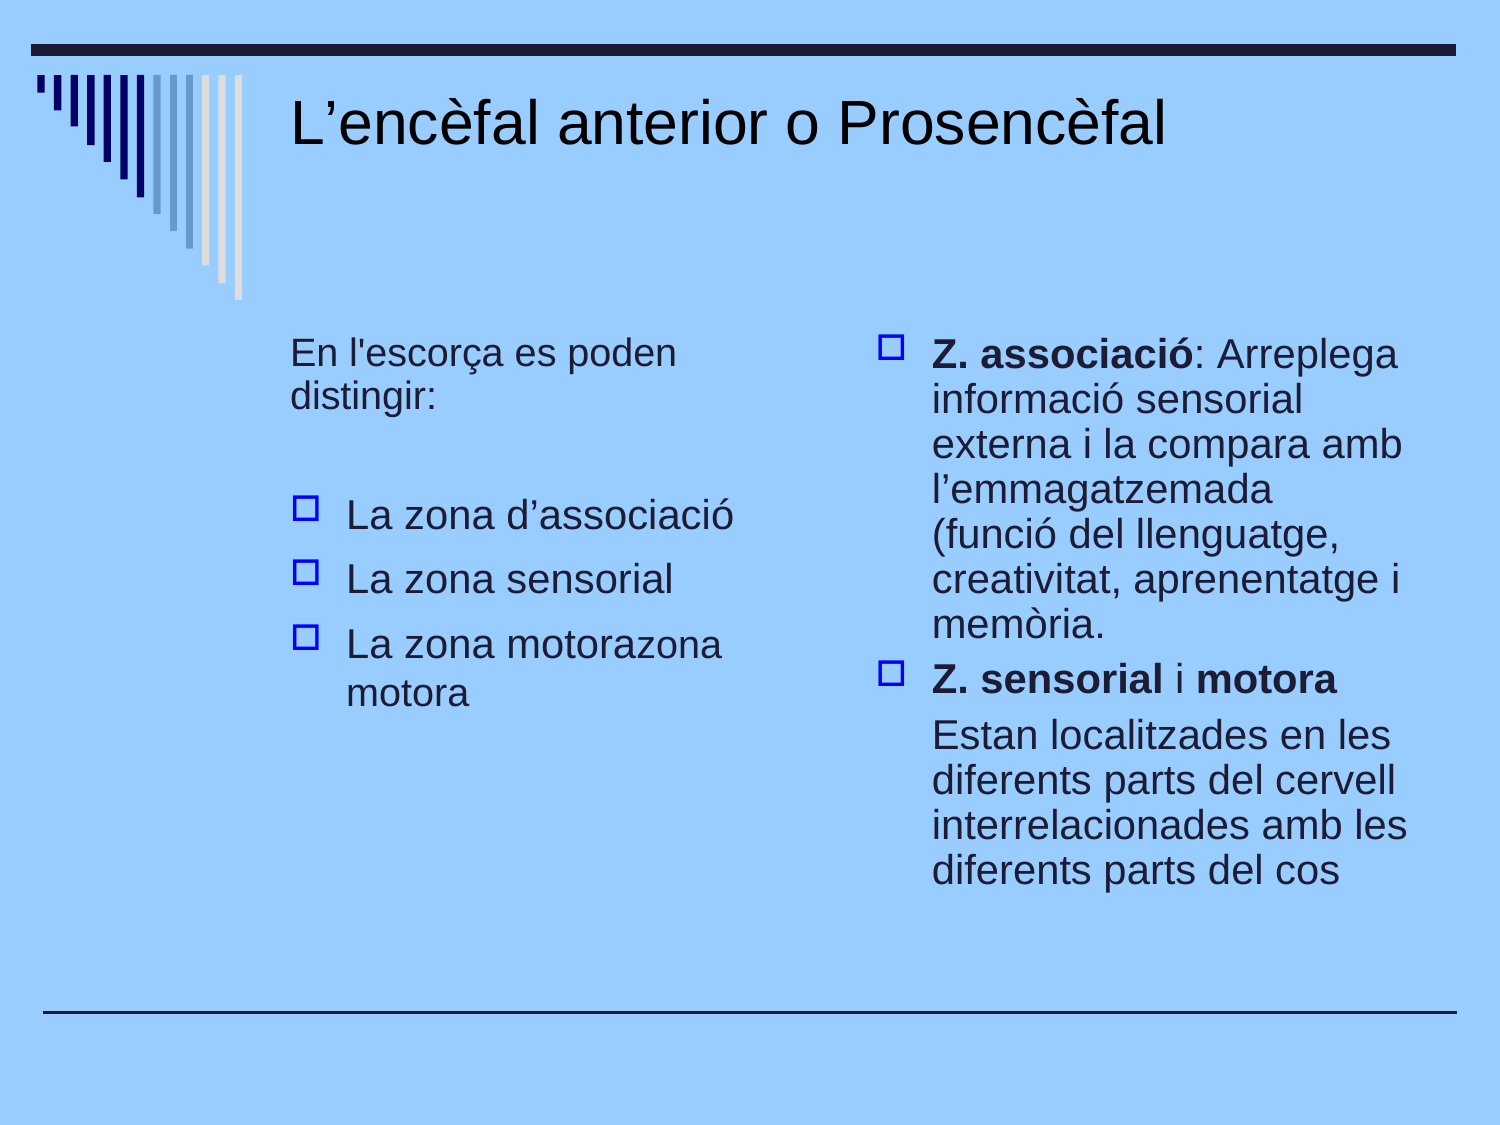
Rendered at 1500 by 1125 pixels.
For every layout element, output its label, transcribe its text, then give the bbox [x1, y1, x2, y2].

list En l'escorça es poden distingir: La zona d’associació La zona sensorial La zona motorazona motora [275, 324, 840, 1001]
list Z. associació: Arreplega informació sensorial externa i la compara amb l’emmagatzemada (funció del llenguatge, creativitat, aprenentatge i memòria. Z. sensorial i motora Estan localitzades en les diferents parts del cervell interrelacionades amb les diferents parts del cos [860, 324, 1426, 1001]
title L’encèfal anterior o Prosencèfal [274, 75, 1425, 288]
